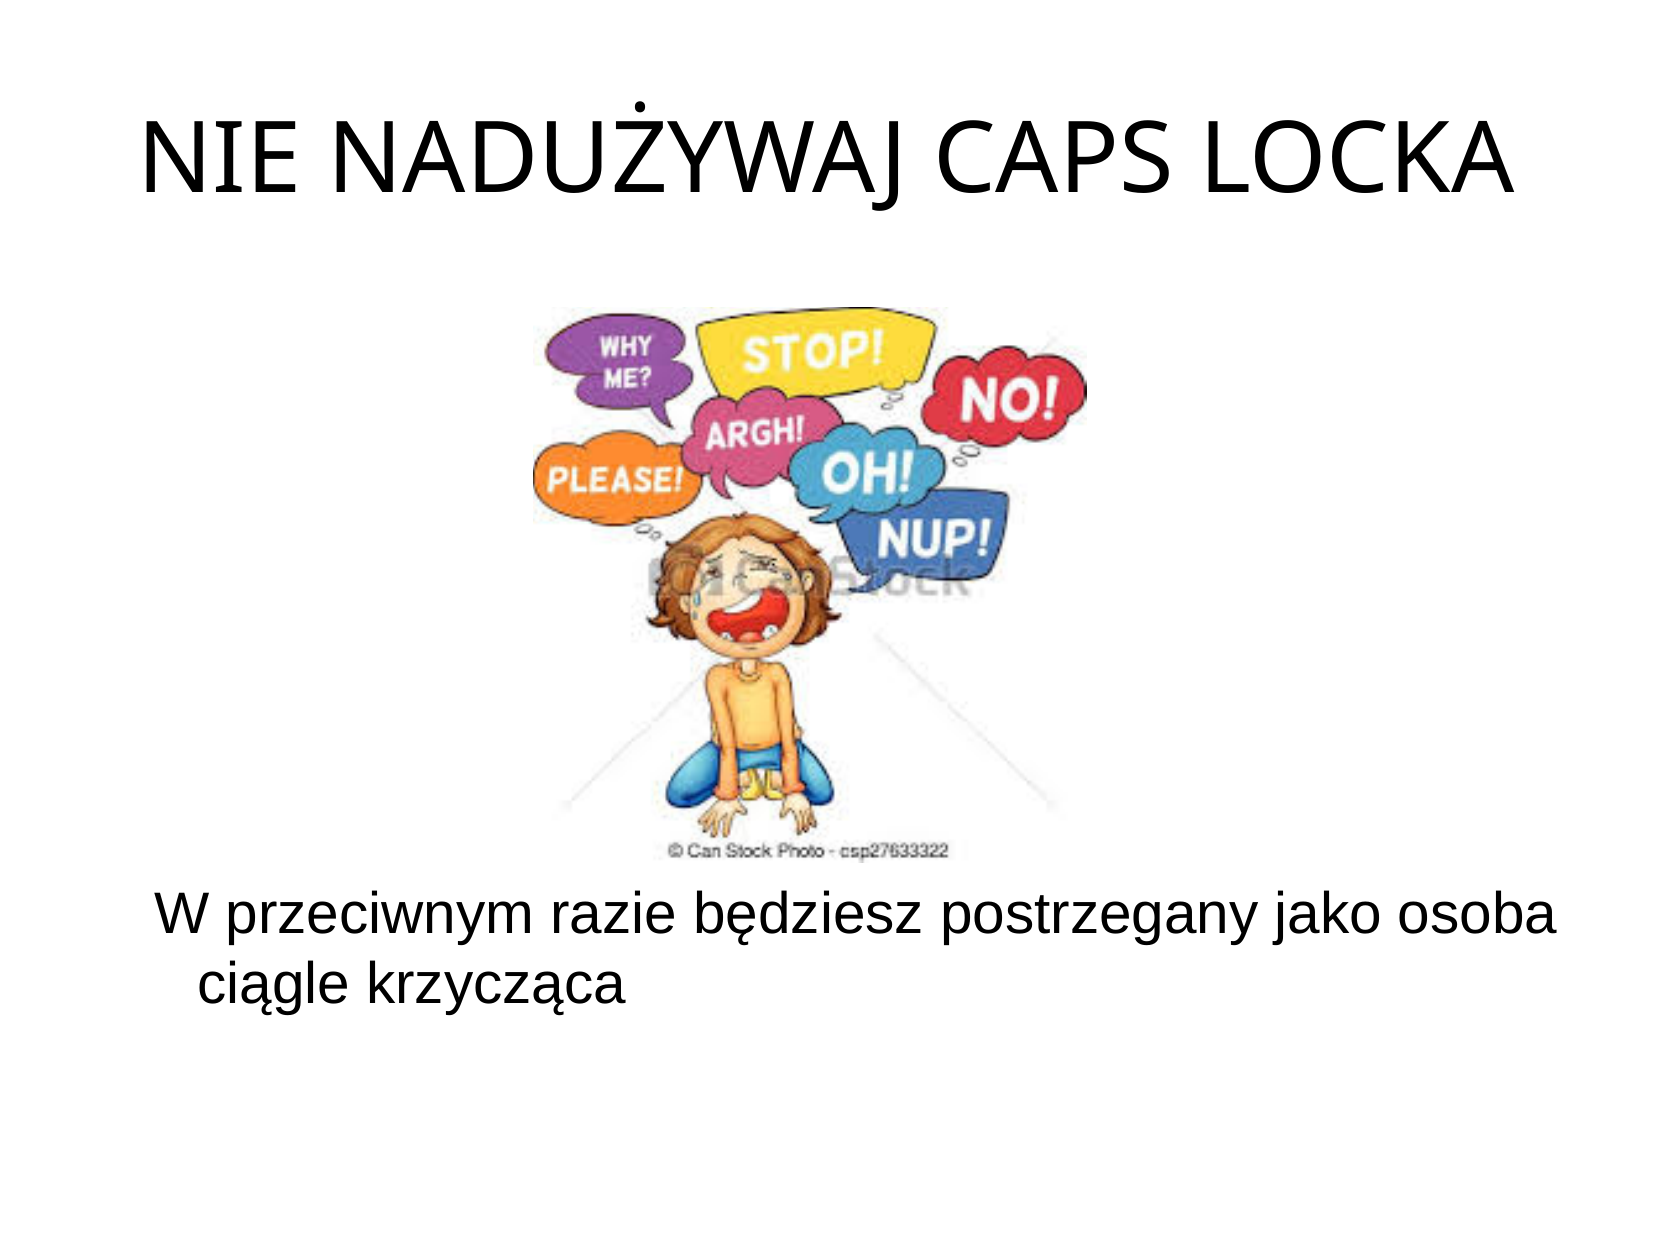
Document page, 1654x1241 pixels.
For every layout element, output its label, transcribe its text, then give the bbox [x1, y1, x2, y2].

list W przeciwnym razie będziesz postrzegany jako osoba ciągle krzycząca [82, 299, 1571, 1019]
title NIE NADUŻYWAJ CAPS LOCKA [82, 28, 1571, 278]
picture [533, 307, 1087, 863]
